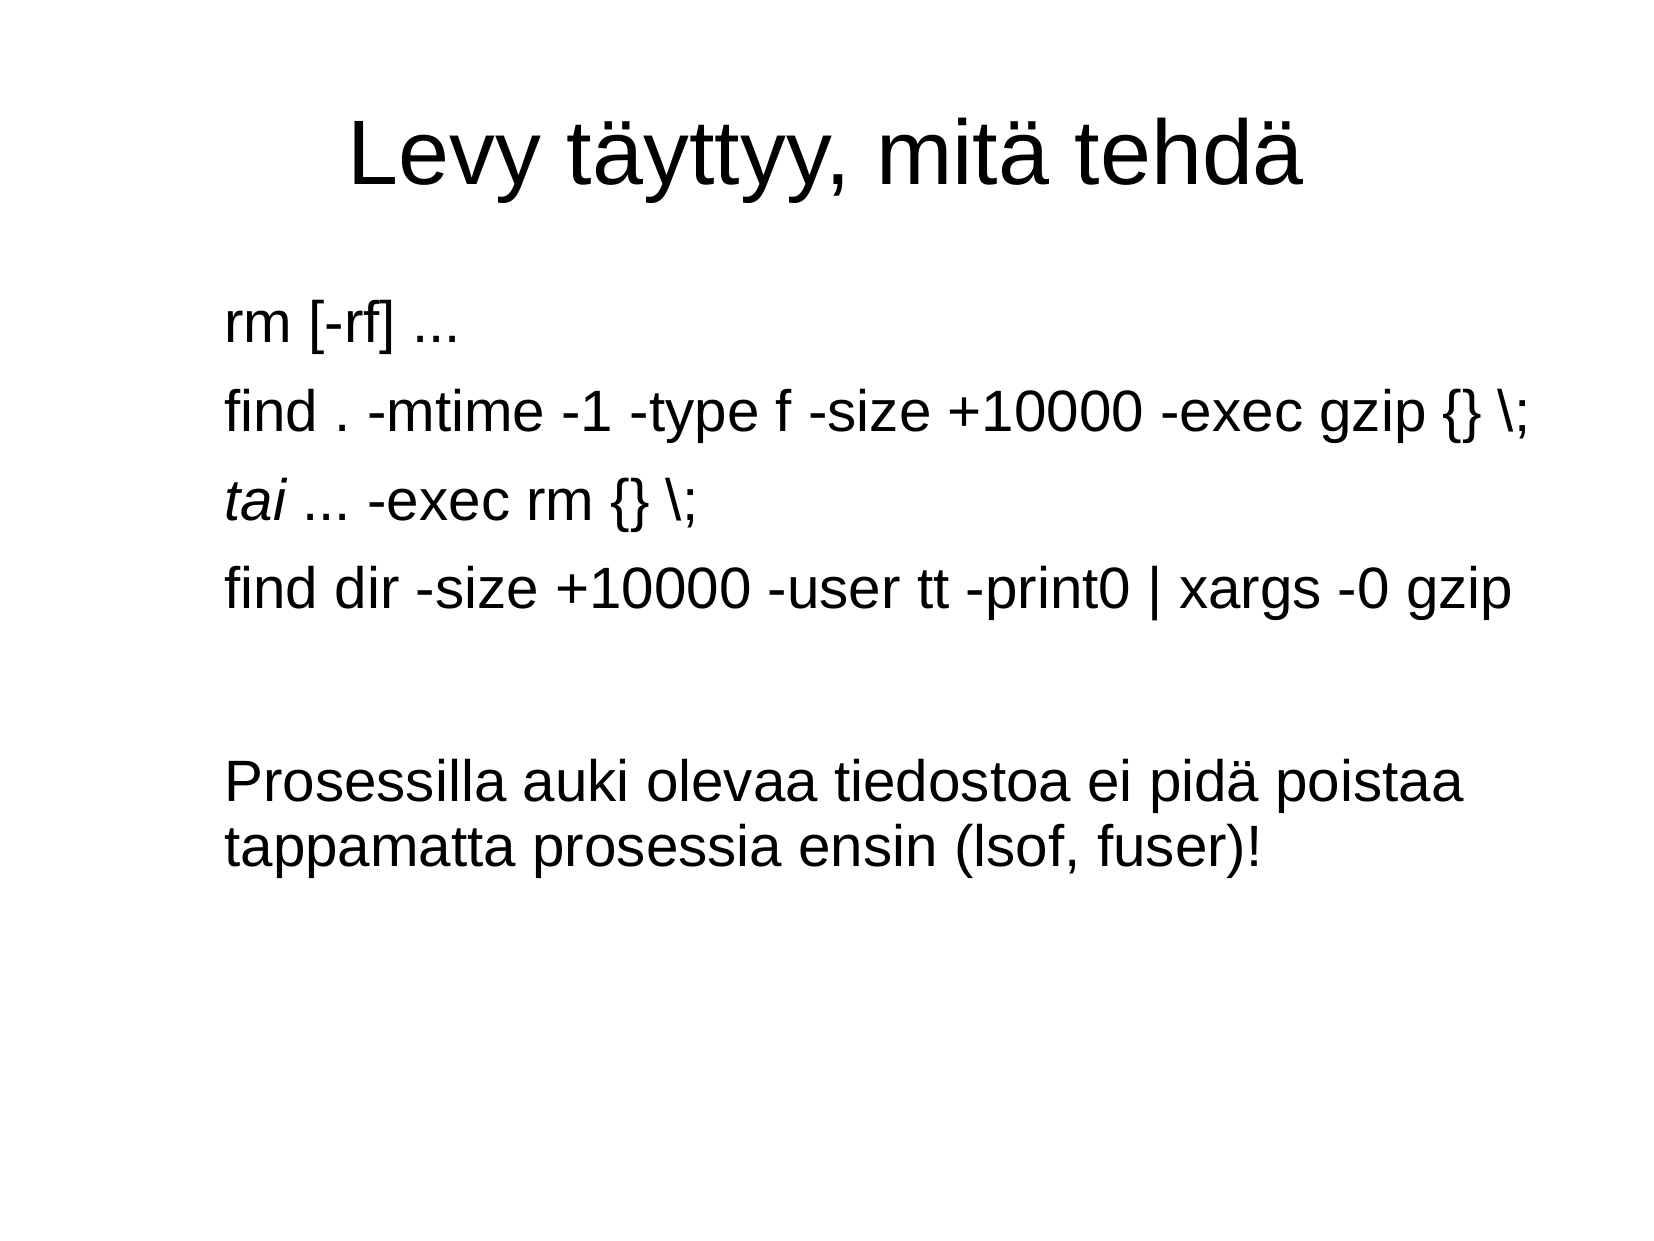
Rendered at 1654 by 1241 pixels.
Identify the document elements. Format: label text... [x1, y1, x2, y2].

list rm [-rf] ... find . -mtime -1 -type f -size +10000 -exec gzip {} \; tai ... -exec rm {} \; find dir -size +10000 -user tt -print0 | xargs -0 gzip Prosessilla auki olevaa tiedostoa ei pidä poistaa tappamatta prosessia ensin (lsof, fuser)! [82, 290, 1571, 1010]
title Levy täyttyy, mitä tehdä [82, 49, 1571, 257]
